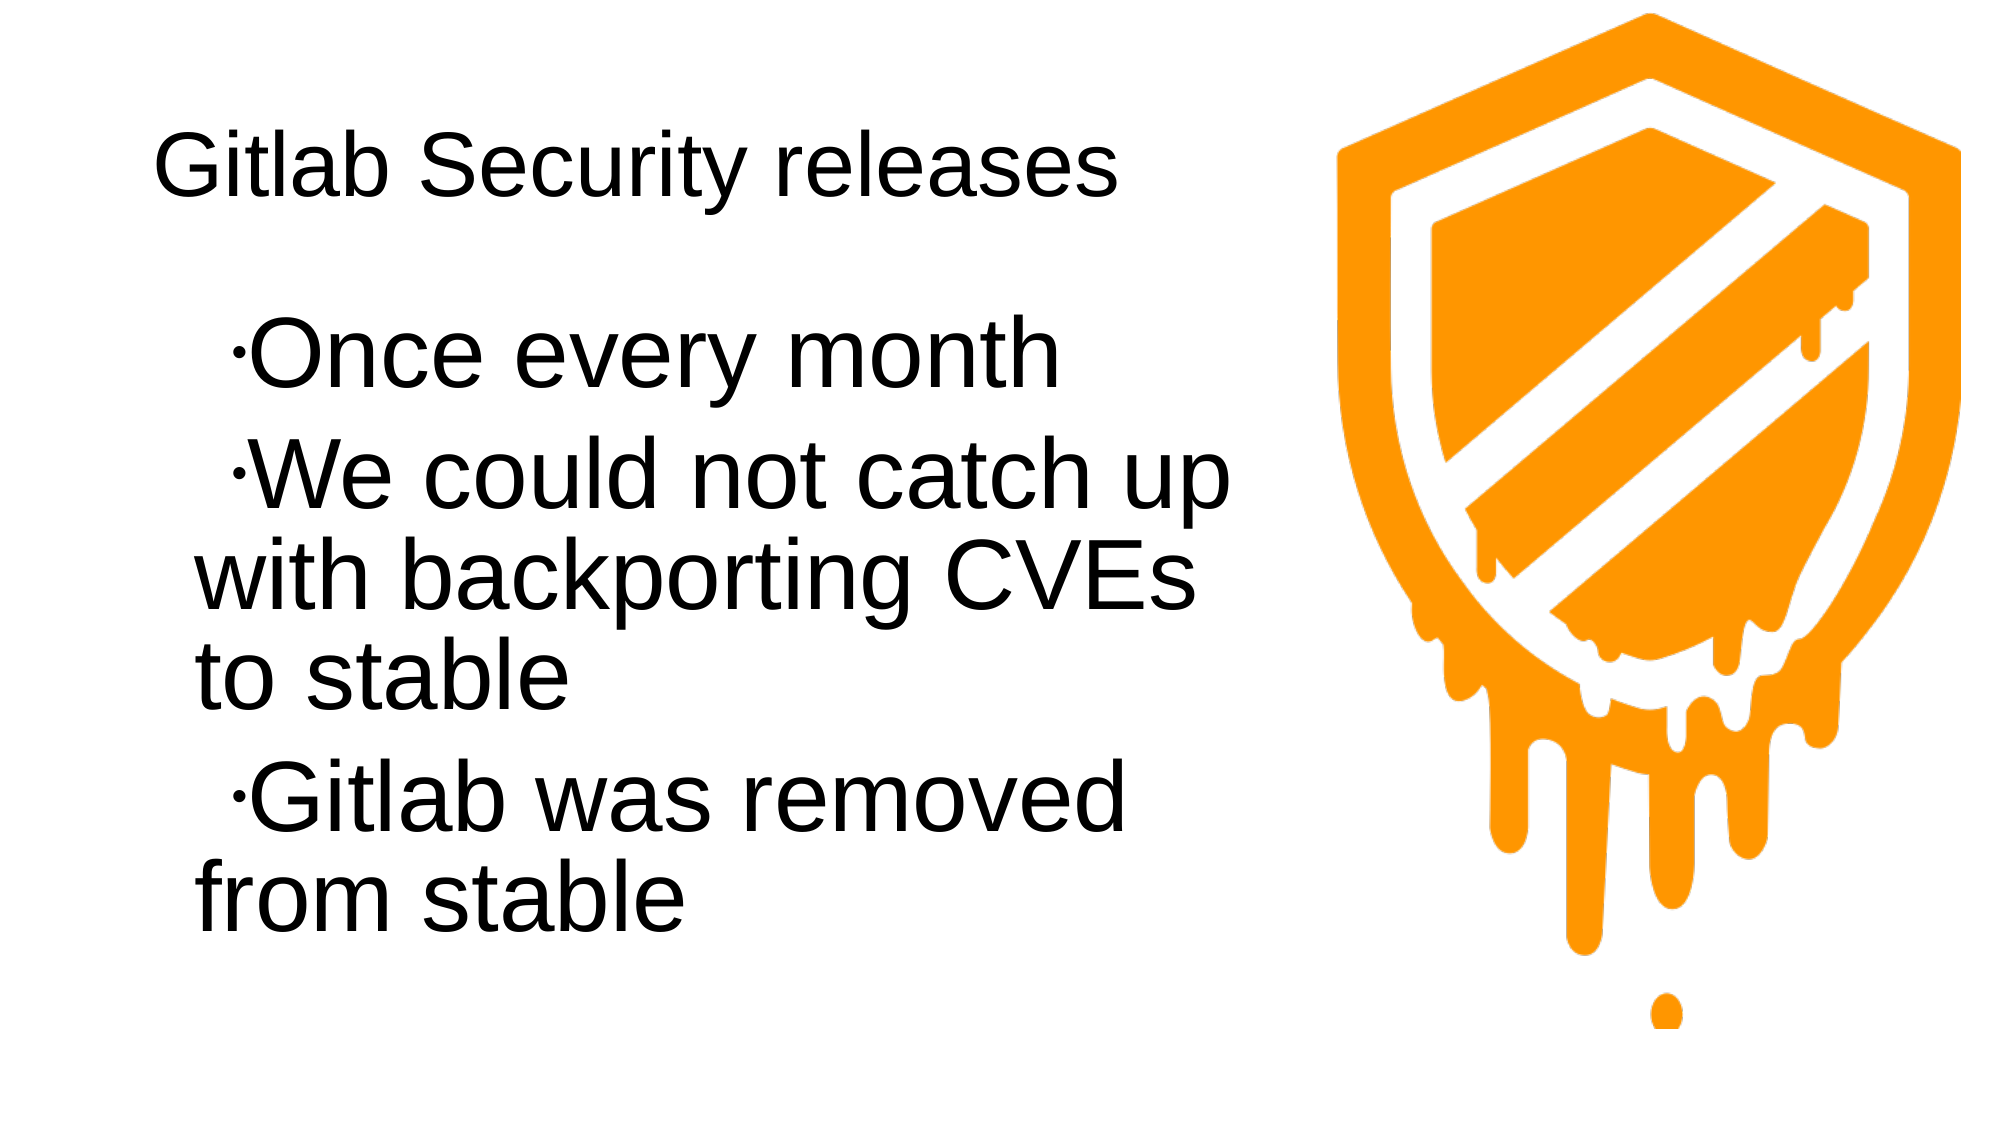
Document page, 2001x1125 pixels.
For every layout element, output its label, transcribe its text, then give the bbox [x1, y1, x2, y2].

title Gitlab Security releases [137, 59, 1335, 278]
picture [1335, 7, 1961, 1029]
list Once every month We could not catch up with backporting CVEs to stable Gitlab was removed from stable [137, 299, 1269, 1014]
